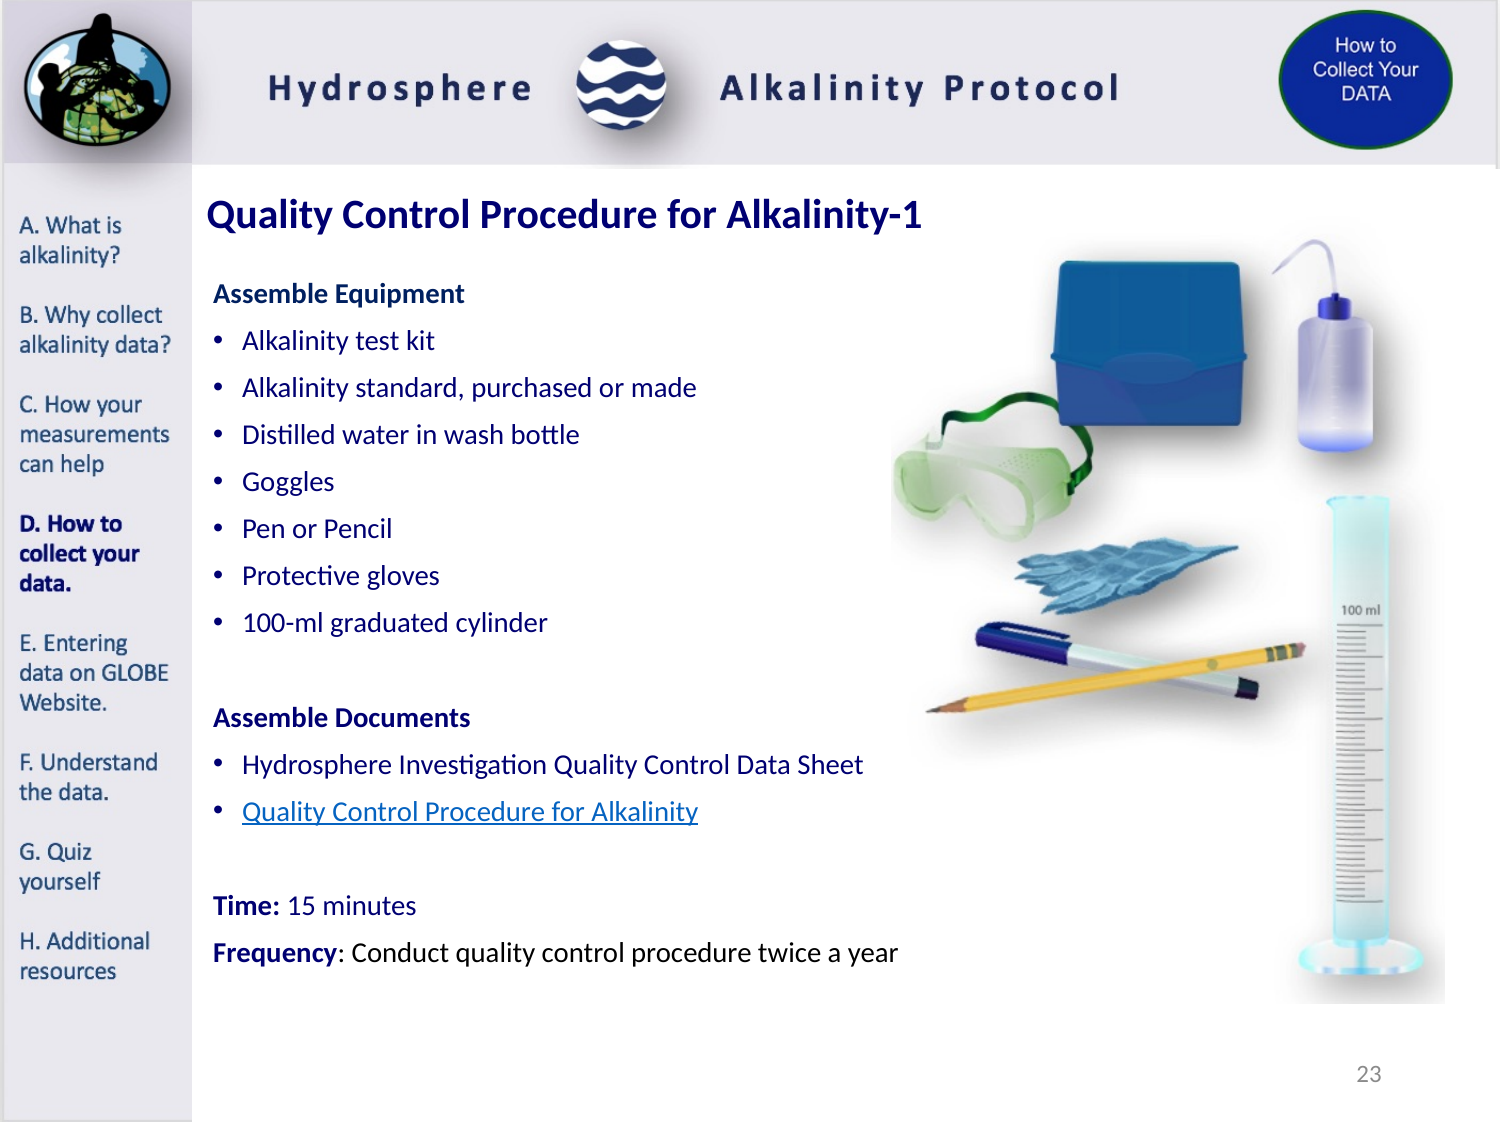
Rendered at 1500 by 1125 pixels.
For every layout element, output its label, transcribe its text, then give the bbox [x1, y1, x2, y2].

list Assemble Equipment Alkalinity test kit Alkalinity standard, purchased or made Distilled water in wash bottle Goggles Pen or Pencil Protective gloves 100-ml graduated cylinder Assemble Documents Hydrosphere Investigation Quality Control Data Sheet Quality Control Procedure for Alkalinity Time: 15 minutes Frequency: Conduct quality control procedure twice a year [198, 271, 1424, 985]
title Quality Control Procedure for Alkalinity-1 [191, 168, 1486, 261]
picture [891, 261, 1445, 1004]
slide_number <number> [1059, 1042, 1397, 1103]
picture [0, 0, 1500, 1123]
